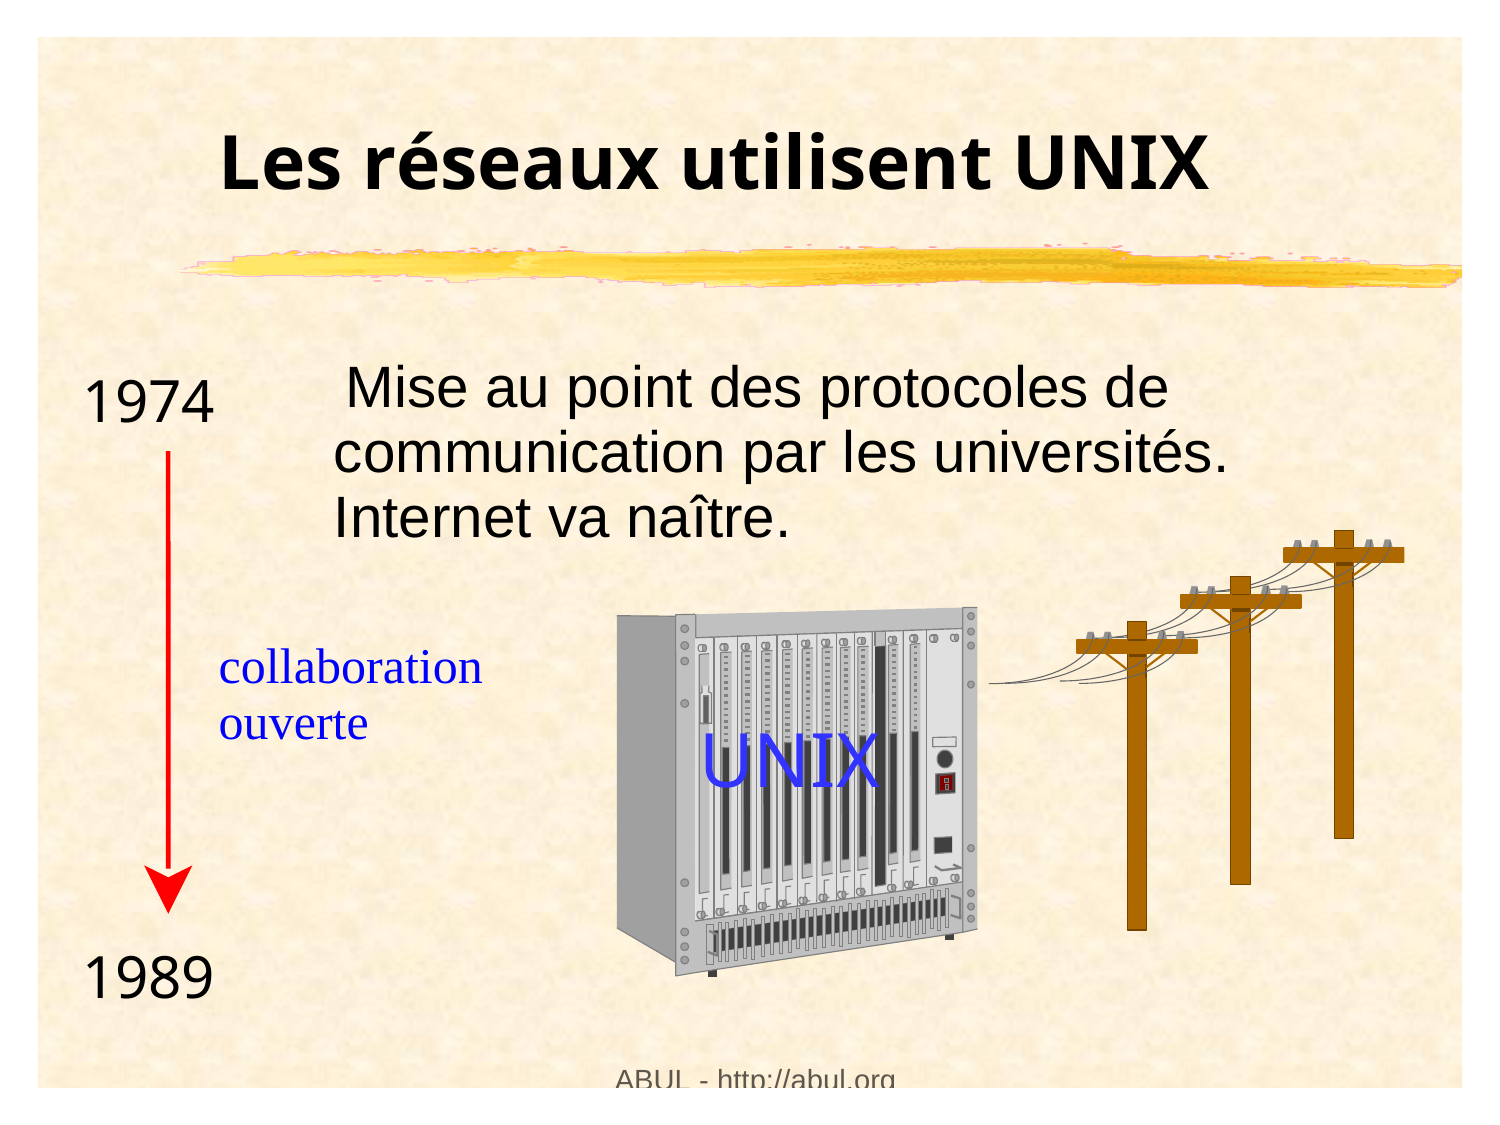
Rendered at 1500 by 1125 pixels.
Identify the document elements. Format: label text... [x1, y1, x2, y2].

picture [794, 1082, 801, 1088]
text_box 1974 [55, 352, 312, 439]
picture [858, 1076, 866, 1088]
text_box collaboration ouverte [206, 639, 513, 795]
picture [722, 1076, 729, 1088]
picture [738, 1076, 743, 1088]
picture [37, 37, 1463, 1088]
picture [618, 1084, 630, 1088]
picture [811, 1076, 818, 1088]
picture [754, 1076, 761, 1088]
picture [639, 1072, 648, 1078]
picture [639, 1081, 649, 1088]
title Les réseaux utilisent UNIX [203, 72, 1463, 248]
picture [620, 1073, 627, 1082]
text_box Mise au point des protocoles de communication par les universités. Internet va naître. [319, 347, 1408, 581]
text_box UNIX [672, 699, 970, 806]
picture [883, 1076, 891, 1088]
text_box 1989 [55, 928, 293, 1015]
